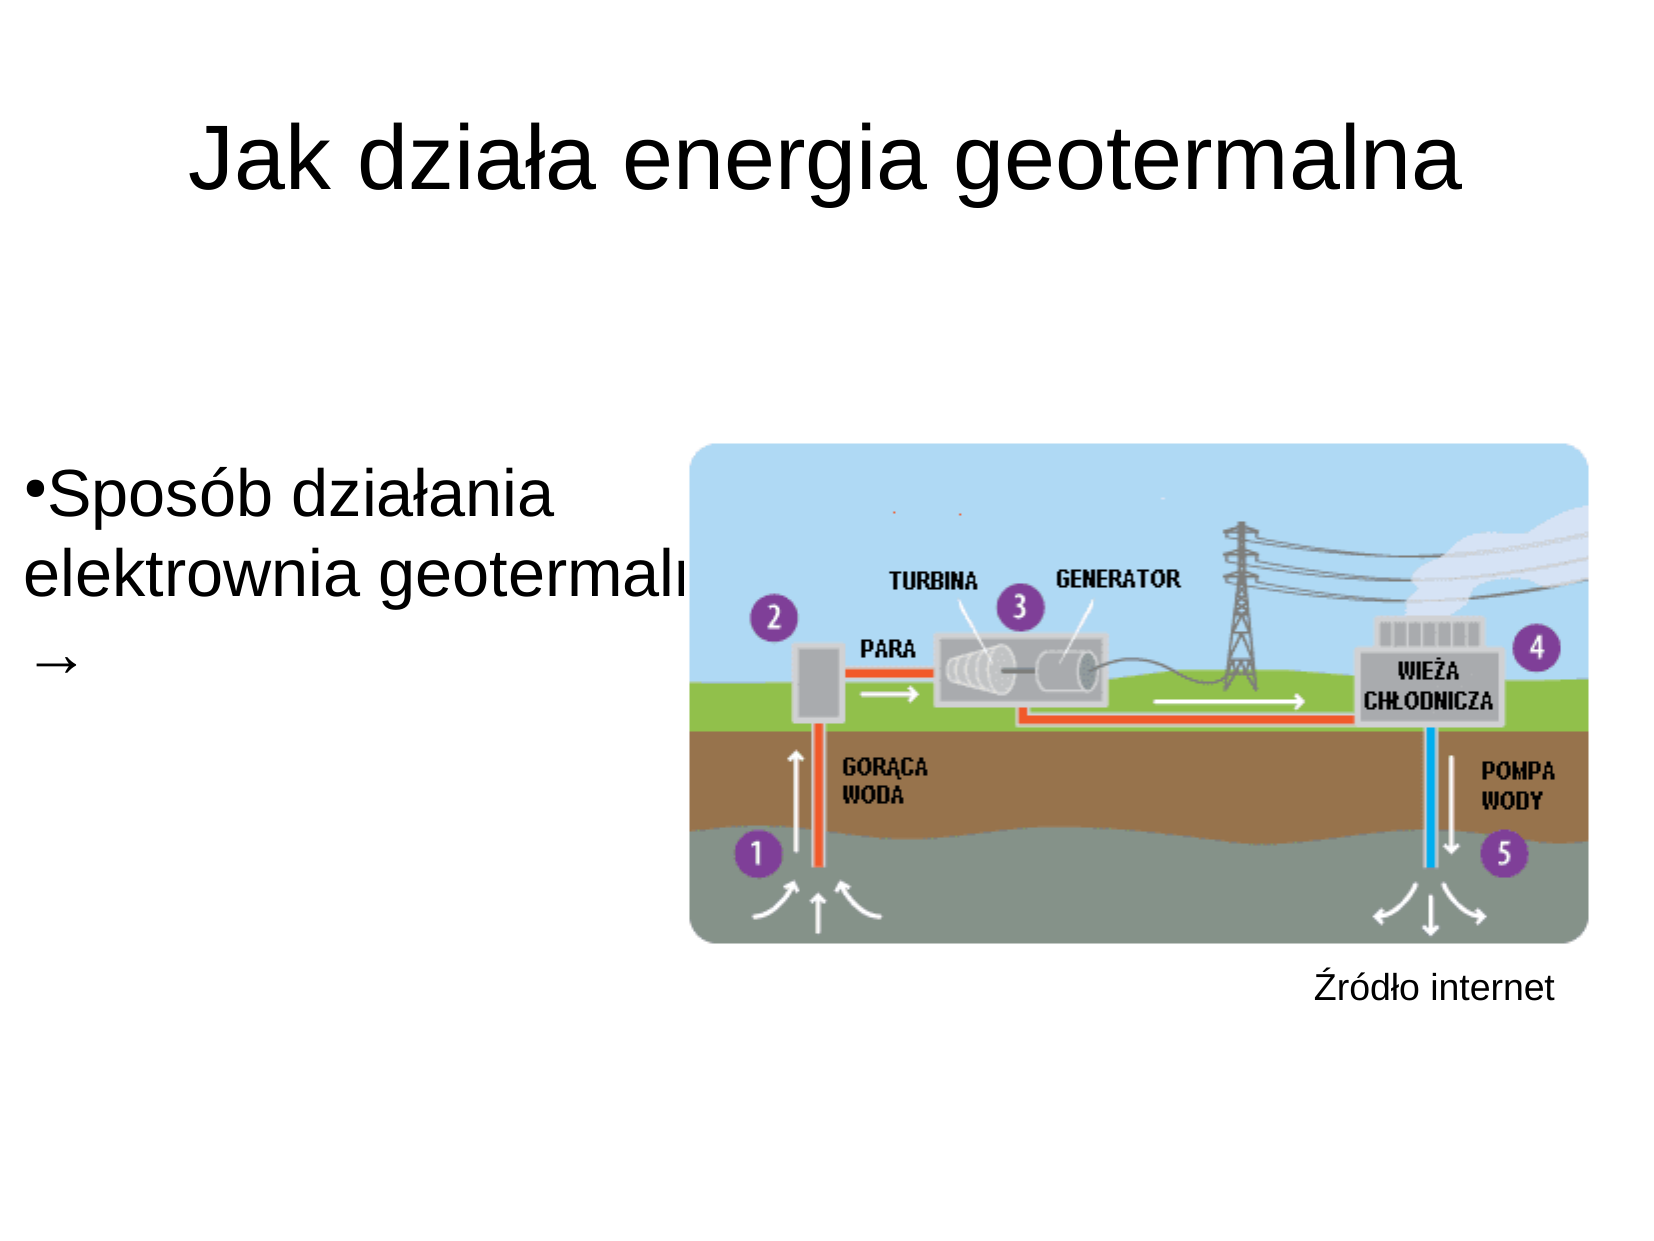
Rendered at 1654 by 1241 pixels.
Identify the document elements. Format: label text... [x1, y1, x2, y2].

text_box Źródło internet [1299, 958, 1571, 1016]
picture [684, 437, 1595, 948]
title Jak działa energia geotermalna [82, 49, 1571, 257]
list Sposób działania elektrownia geotermalna → [23, 450, 750, 1170]
